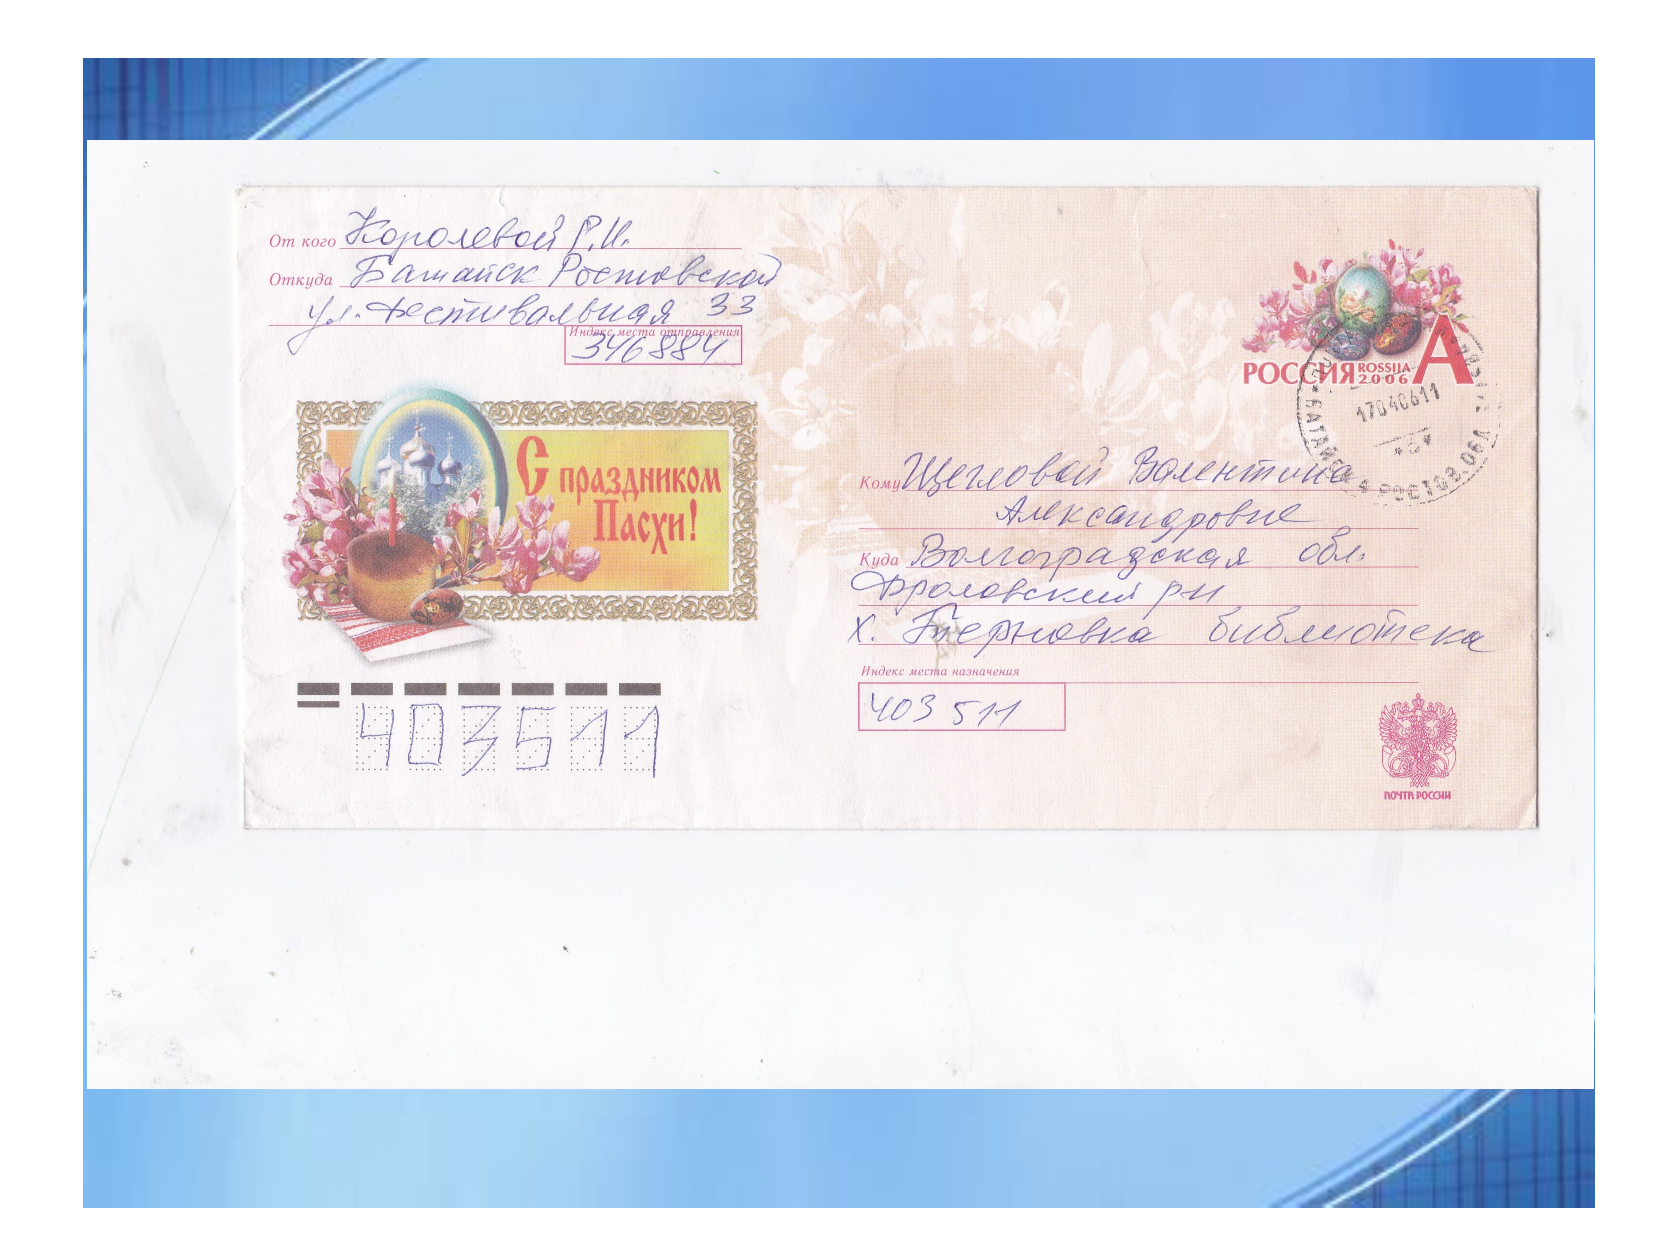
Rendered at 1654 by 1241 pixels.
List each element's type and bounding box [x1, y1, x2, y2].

picture [83, 58, 1595, 1208]
